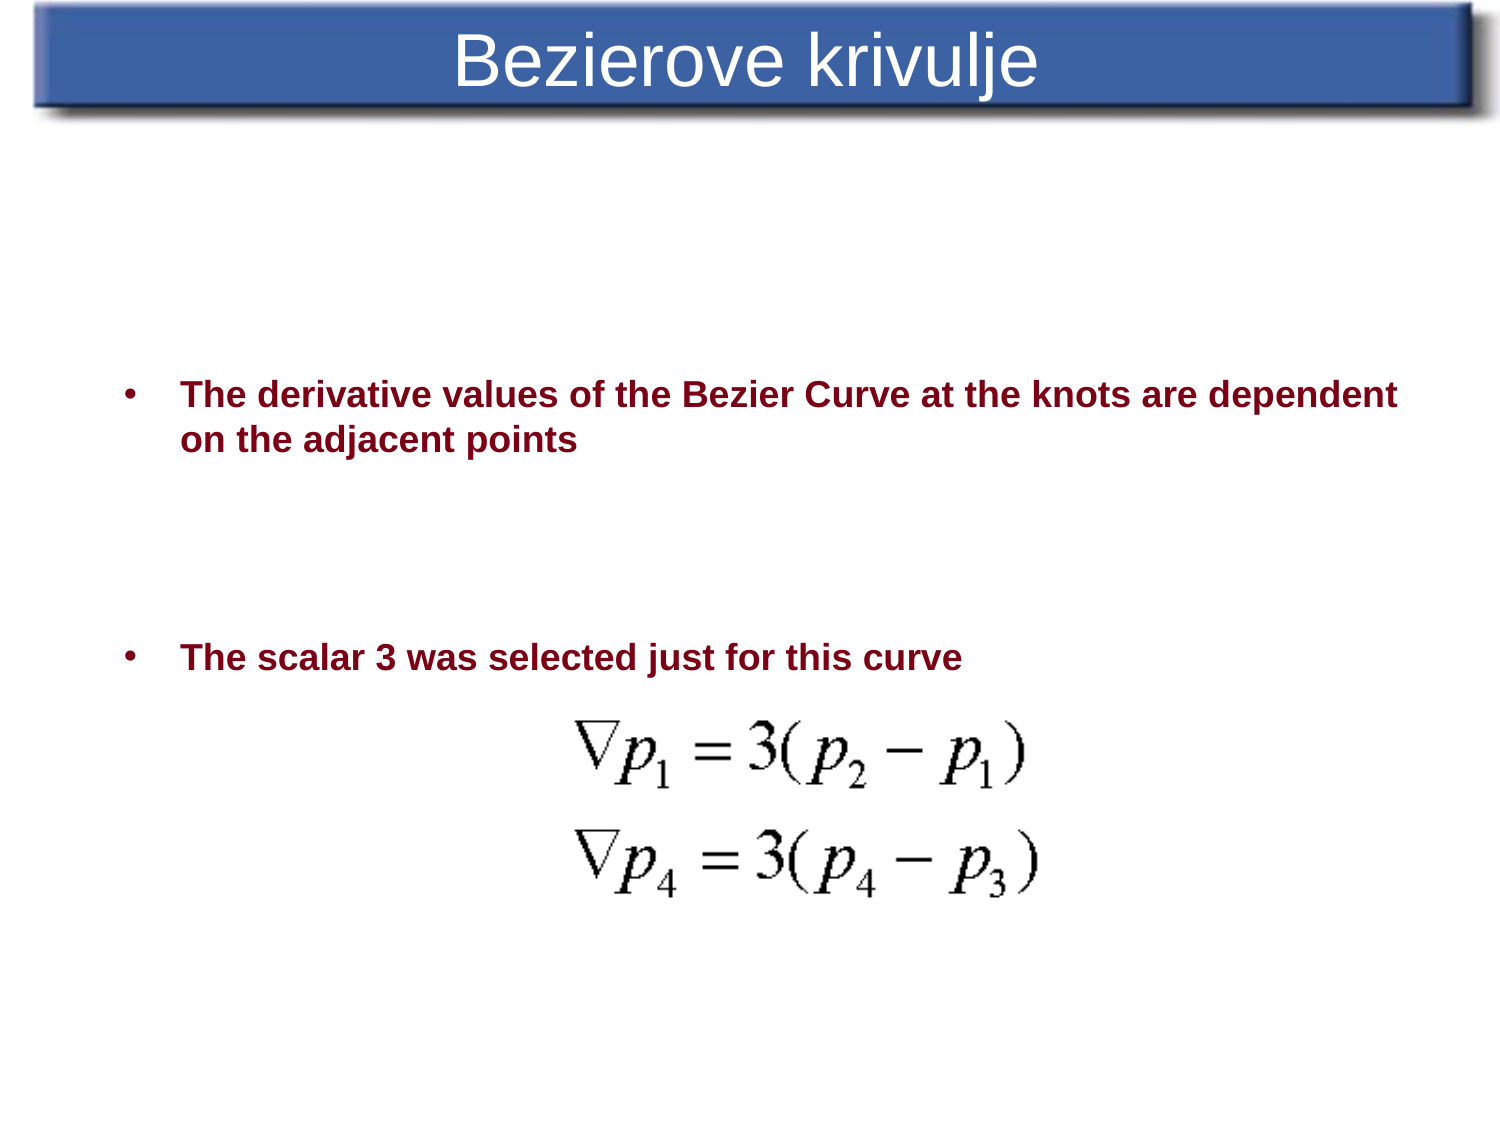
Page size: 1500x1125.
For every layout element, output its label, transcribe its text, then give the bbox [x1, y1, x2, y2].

picture [549, 704, 1045, 911]
picture [32, 0, 1500, 127]
title Bezierove krivulje [0, 0, 1493, 114]
list The derivative values of the Bezier Curve at the knots are dependent on the adjacent points The scalar 3 was selected just for this curve [109, 363, 1460, 1059]
